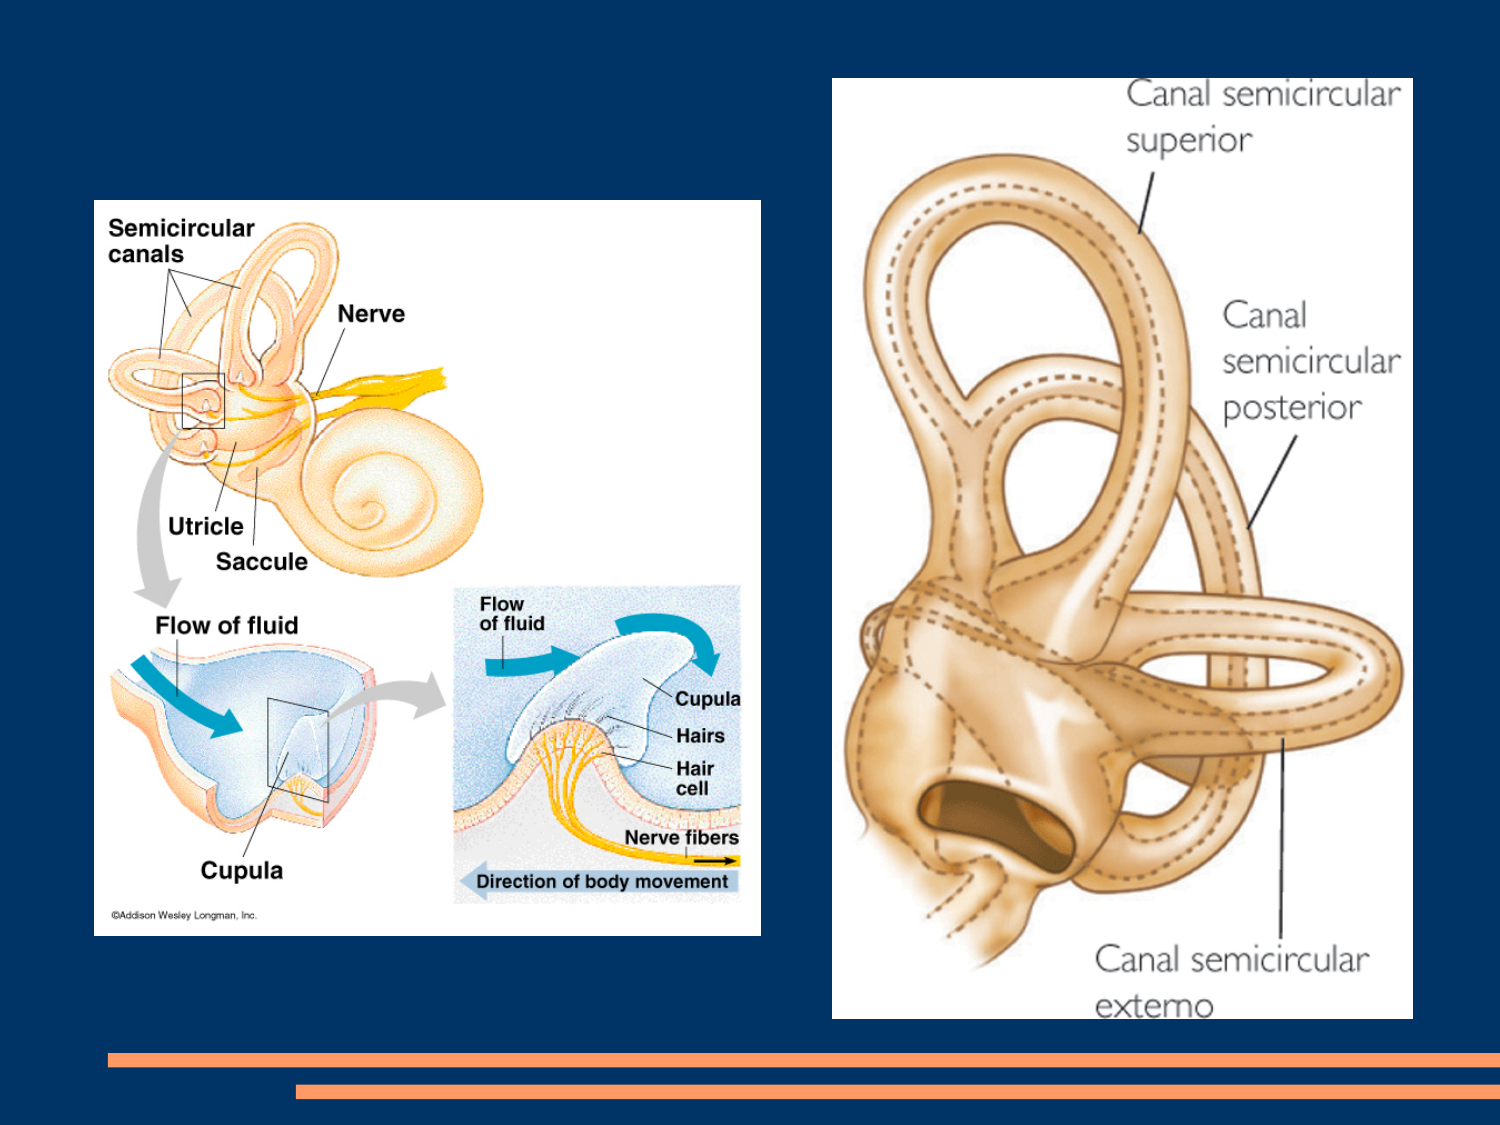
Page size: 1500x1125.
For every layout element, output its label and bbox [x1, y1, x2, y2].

picture [94, 200, 761, 936]
picture [832, 78, 1413, 1019]
